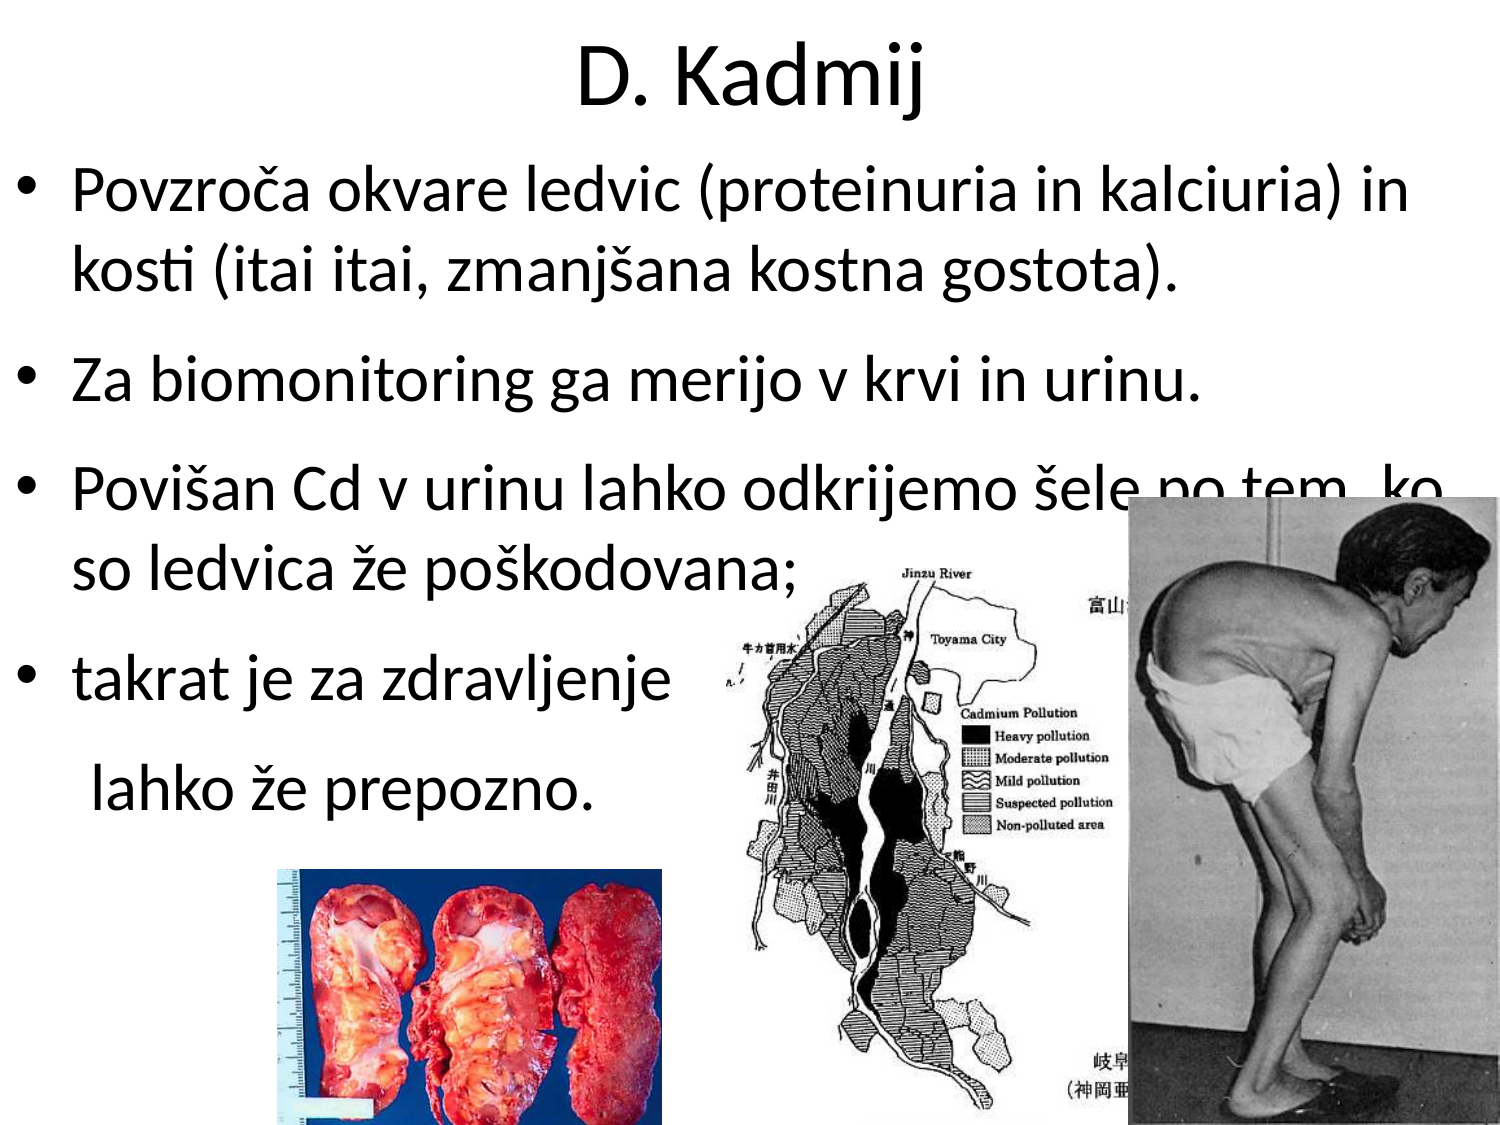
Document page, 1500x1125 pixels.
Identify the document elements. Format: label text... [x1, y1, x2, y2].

picture [277, 869, 662, 1125]
list Povzroča okvare ledvic (proteinuria in kalciuria) in kosti (itai itai, zmanjšana kostna gostota). Za biomonitoring ga merijo v krvi in urinu. Povišan Cd v urinu lahko odkrijemo šele po tem, ko so ledvica že poškodovana; takrat je za zdravljenje lahko že prepozno. [0, 137, 1500, 1125]
picture [1128, 497, 1500, 1125]
title D. Kadmij [76, 0, 1427, 137]
